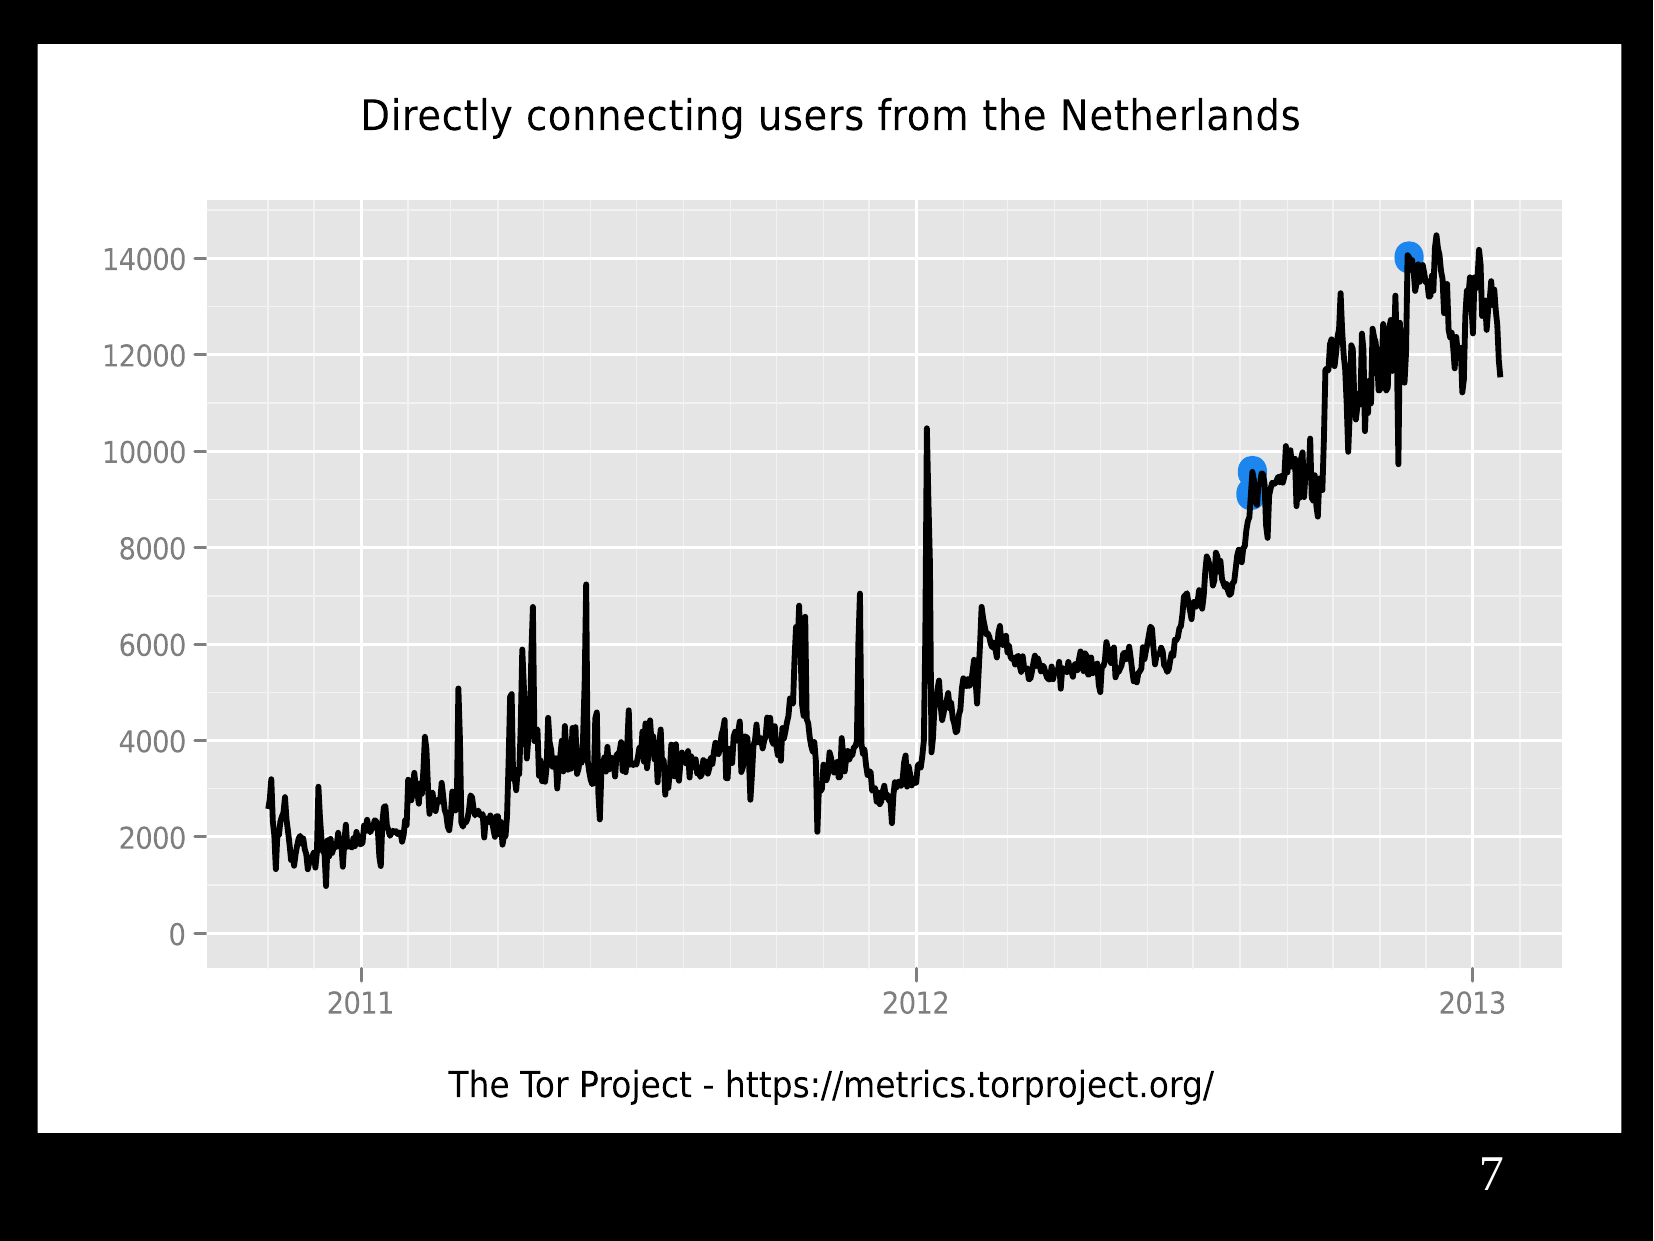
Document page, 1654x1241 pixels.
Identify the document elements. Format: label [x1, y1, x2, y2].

picture [36, 43, 1623, 1134]
